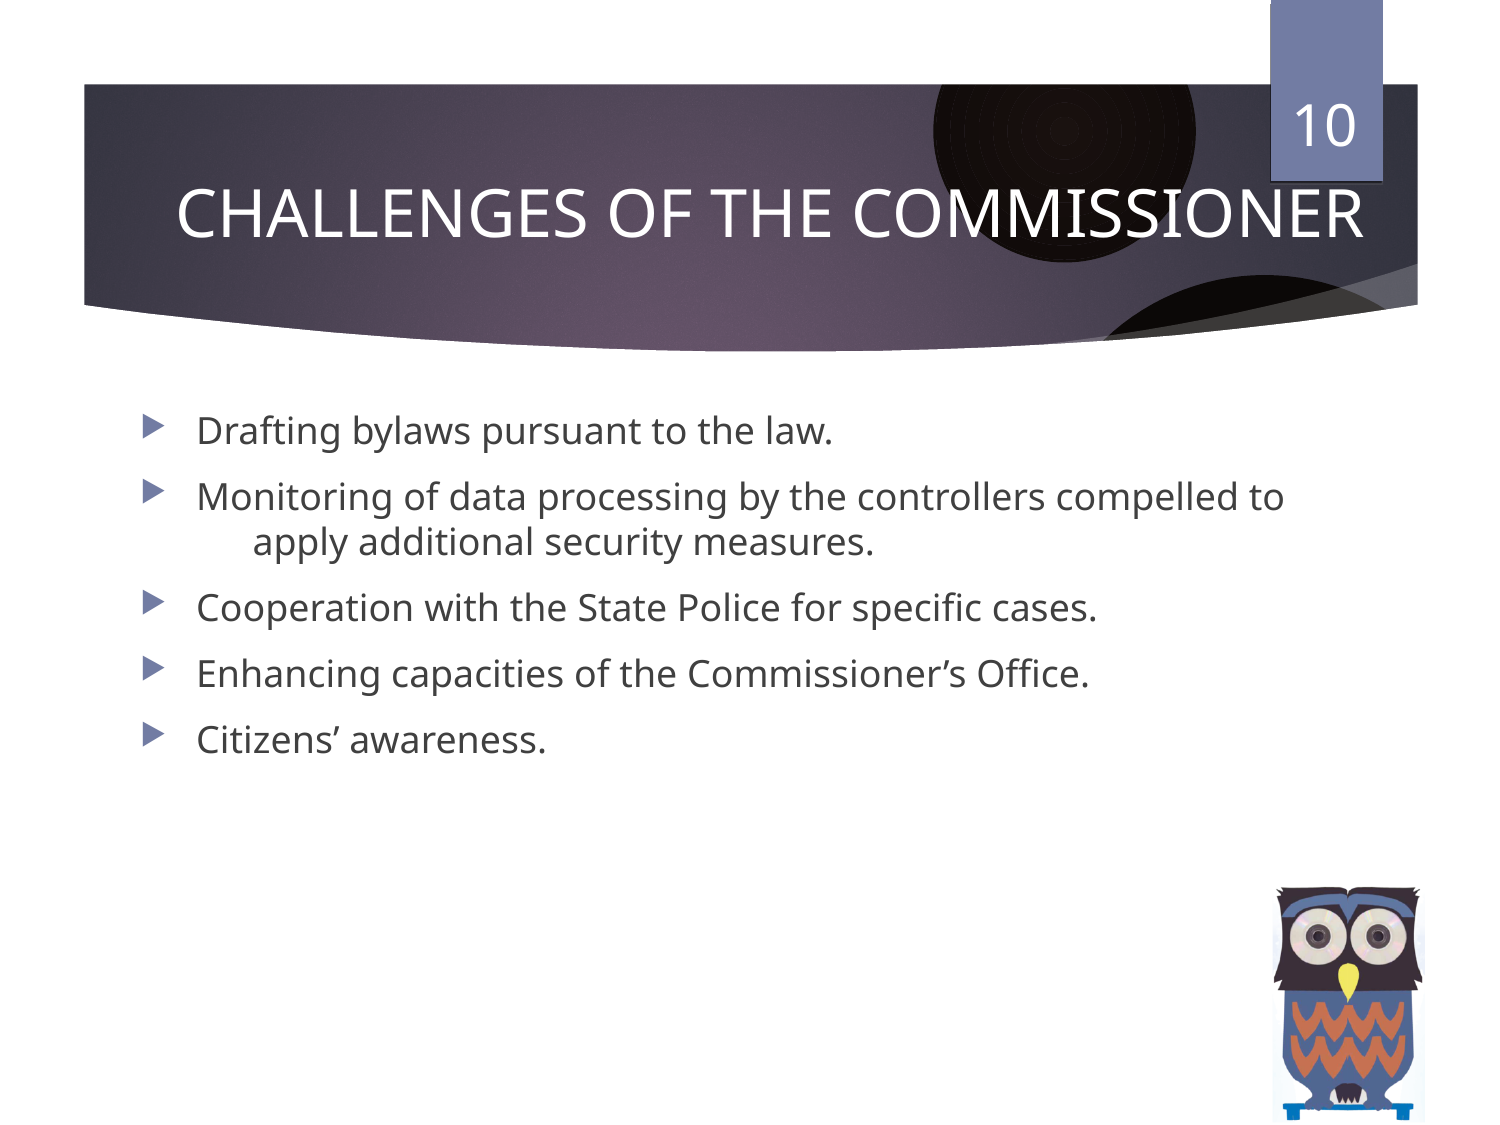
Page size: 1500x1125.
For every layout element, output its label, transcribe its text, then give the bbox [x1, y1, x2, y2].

list Drafting bylaws pursuant to the law. Monitoring of data processing by the controllers compelled to apply additional security measures. Cooperation with the State Police for specific cases. Enhancing capacities of the Commissioner’s Office. Citizens’ awareness. [125, 399, 1363, 1025]
picture [1272, 862, 1426, 1125]
text_box [1259, 48, 1390, 175]
title CHALLENGES OF THE COMMISSIONER [141, 152, 1400, 269]
